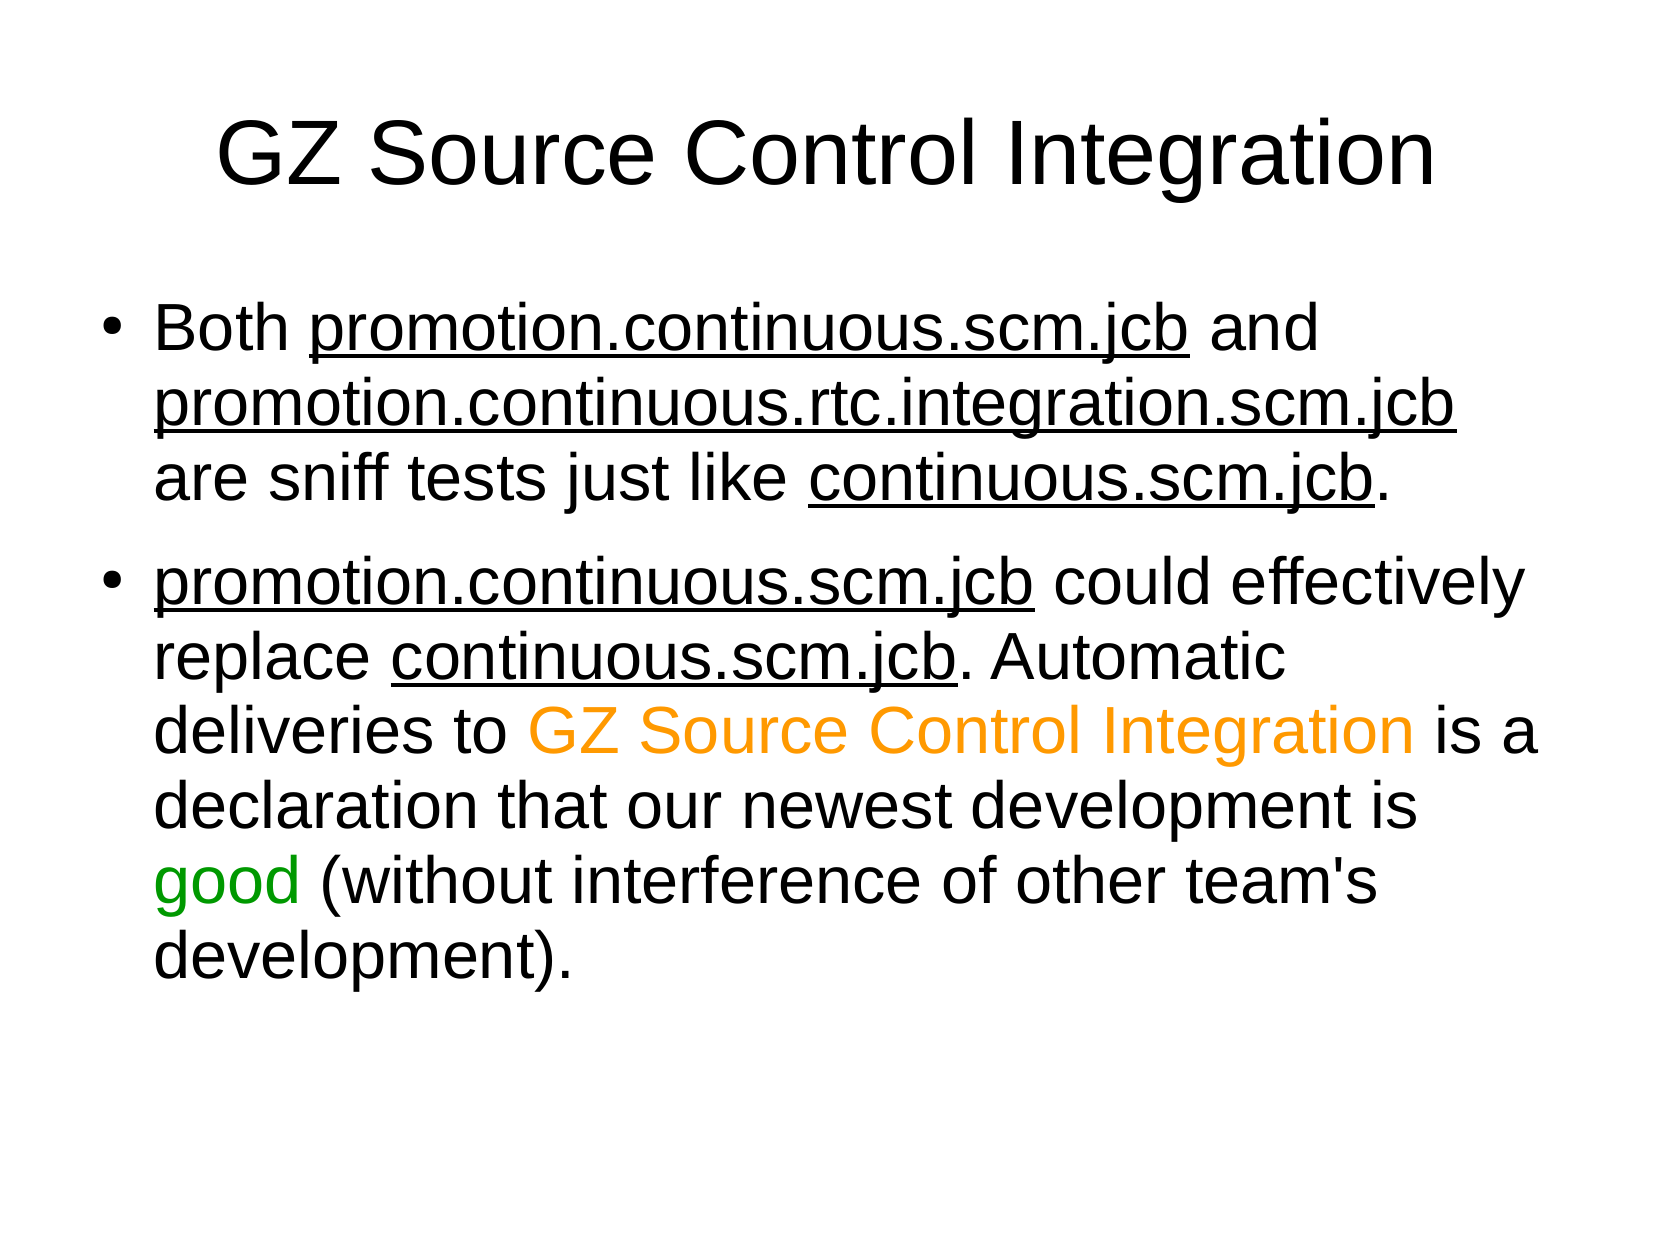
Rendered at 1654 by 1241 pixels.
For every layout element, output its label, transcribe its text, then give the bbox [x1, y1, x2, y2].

title GZ Source Control Integration [82, 56, 1571, 250]
list Both promotion.continuous.scm.jcb and promotion.continuous.rtc.integration.scm.jcb are sniff tests just like continuous.scm.jcb. promotion.continuous.scm.jcb could effectively replace continuous.scm.jcb. Automatic deliveries to GZ Source Control Integration is a declaration that our newest development is good (without interference of other team's development). [82, 290, 1571, 1094]
